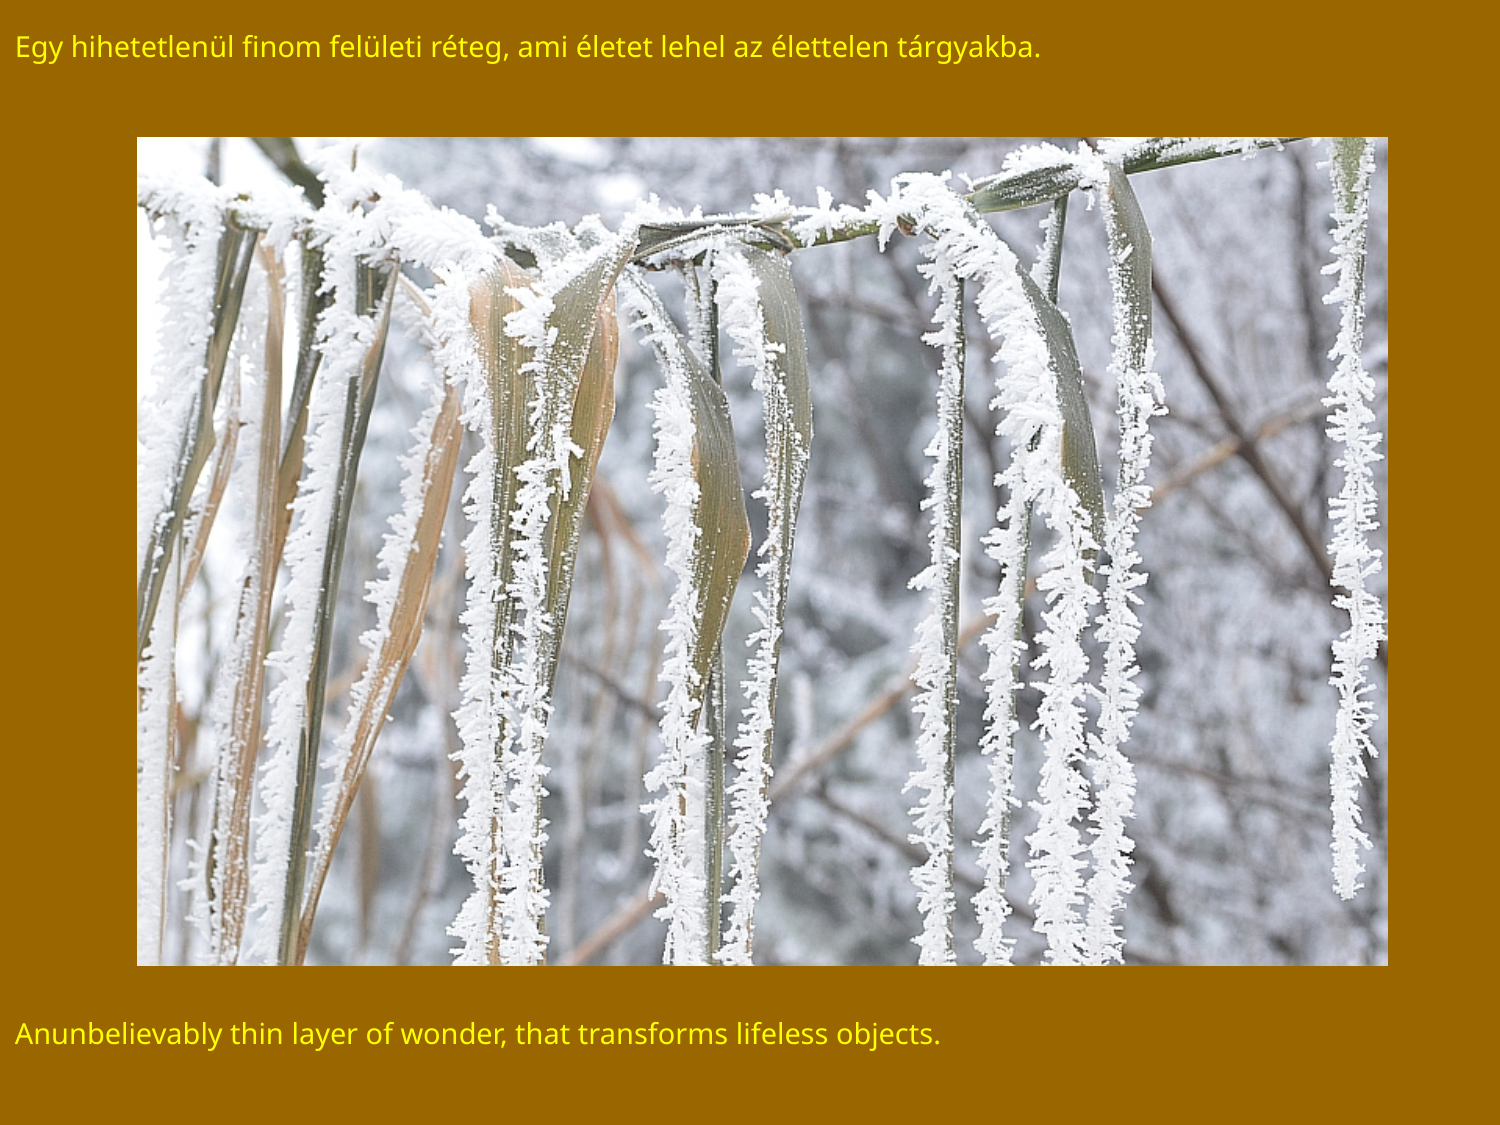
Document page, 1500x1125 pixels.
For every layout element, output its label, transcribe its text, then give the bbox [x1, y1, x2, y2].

picture [137, 137, 1388, 966]
text_box Egy hihetetlenül finom felületi réteg, ami életet lehel az élettelen tárgyakba. [0, 0, 1500, 75]
text_box Anunbelievably thin layer of wonder, that transforms lifeless objects. [0, 987, 1500, 1125]
